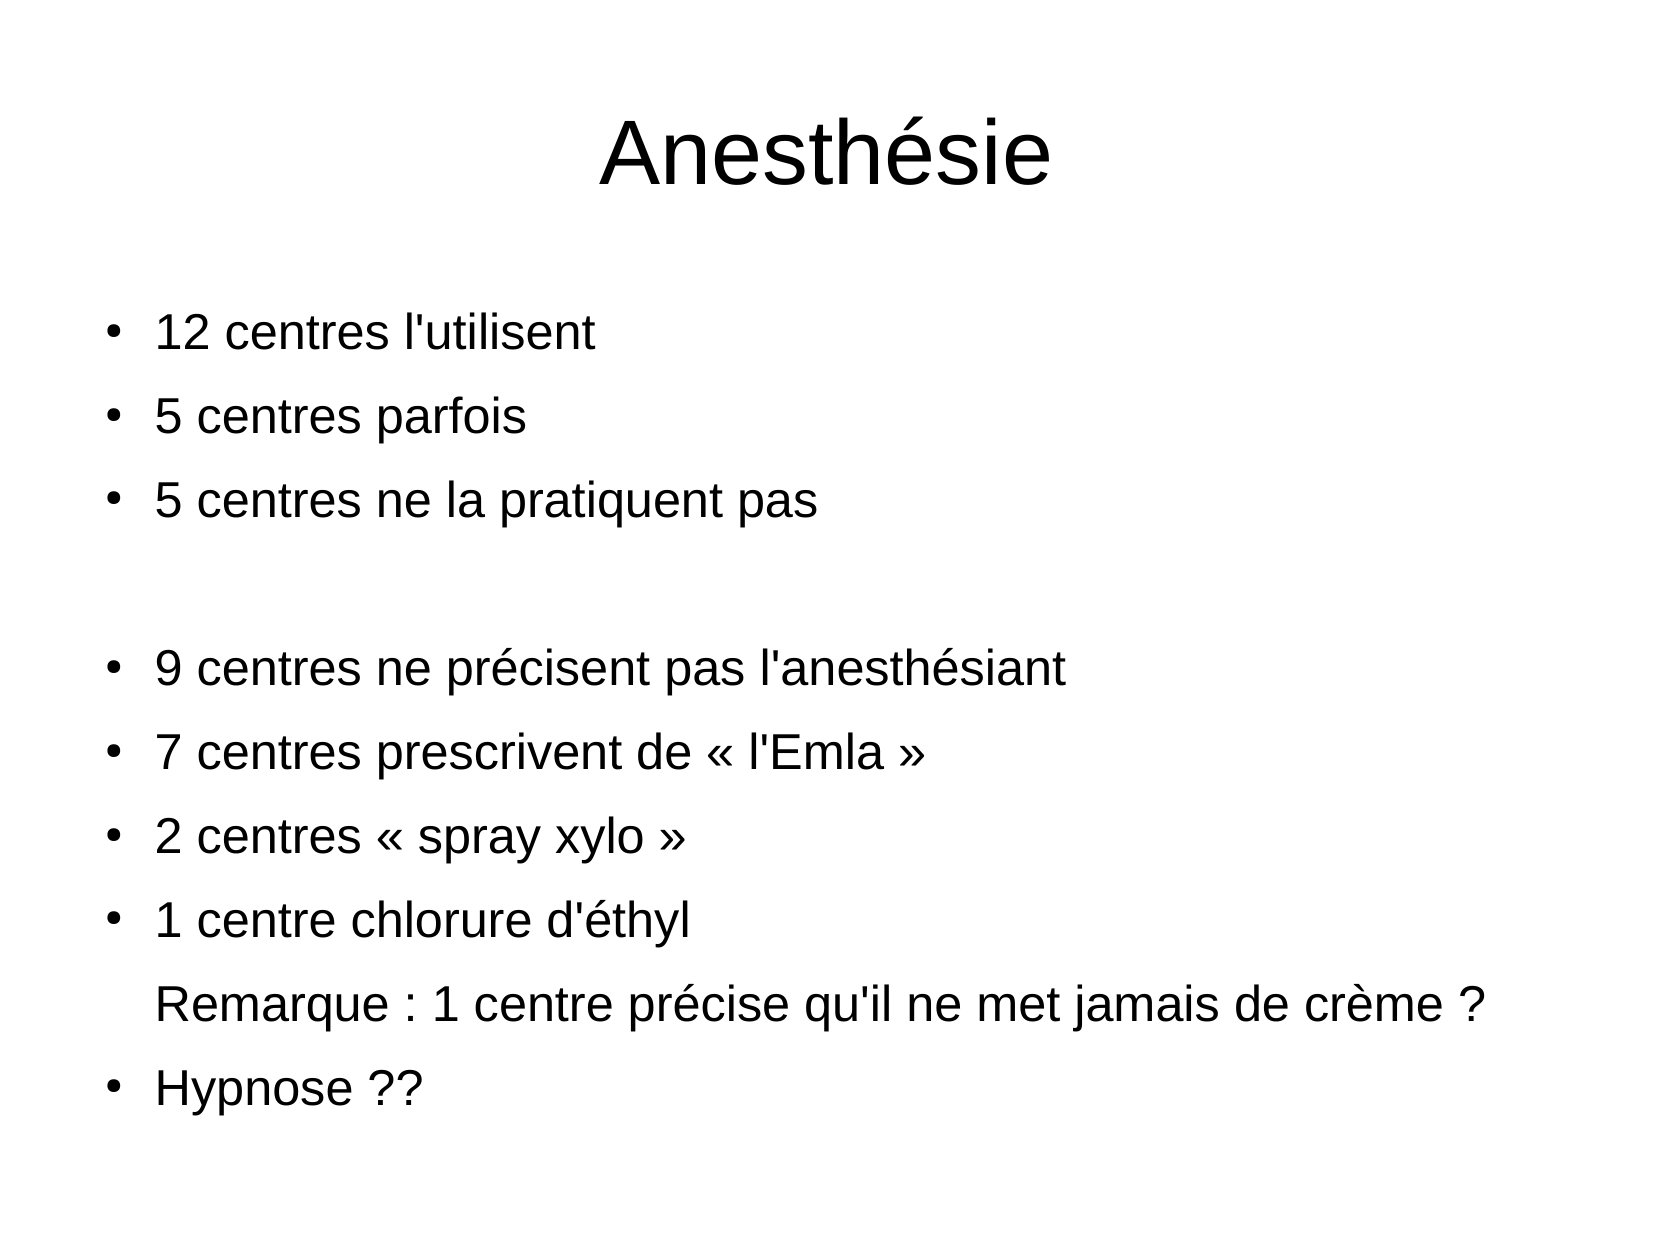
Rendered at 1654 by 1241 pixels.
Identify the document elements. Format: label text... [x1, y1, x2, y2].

title Anesthésie [82, 49, 1571, 257]
list 12 centres l'utilisent 5 centres parfois 5 centres ne la pratiquent pas 9 centres ne précisent pas l'anesthésiant 7 centres prescrivent de « l'Emla » 2 centres « spray xylo » 1 centre chlorure d'éthyl Remarque : 1 centre précise qu'il ne met jamais de crème ? Hypnose ?? [88, 303, 1577, 1123]
